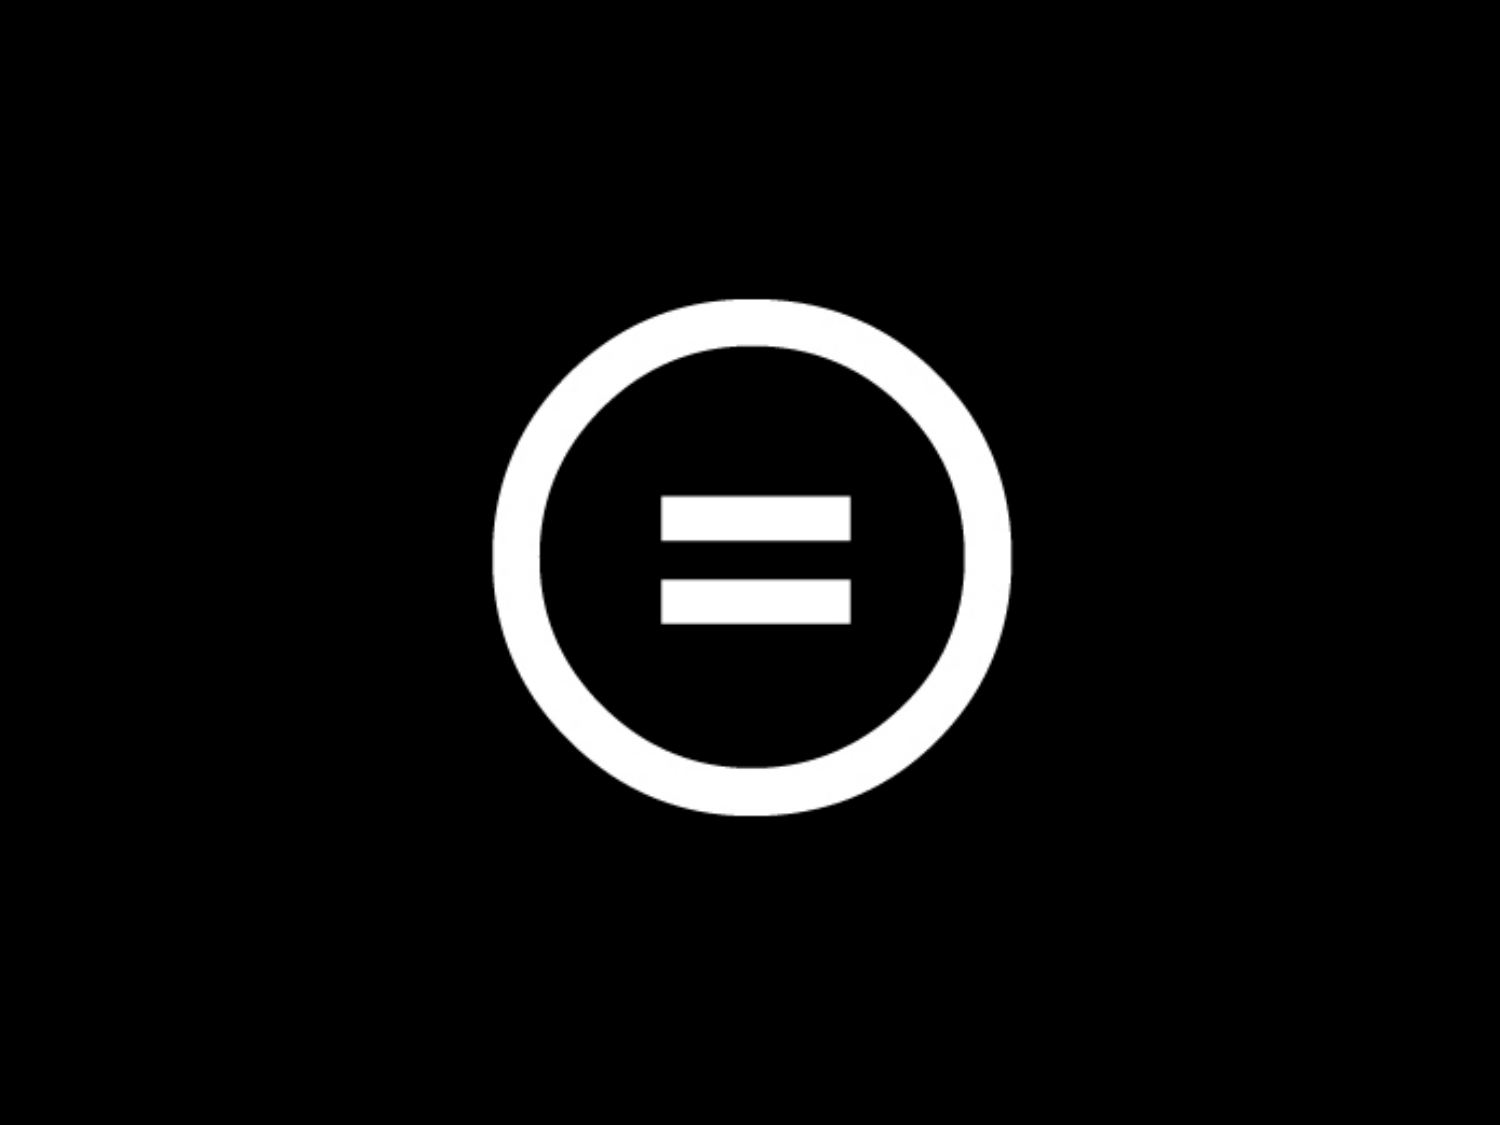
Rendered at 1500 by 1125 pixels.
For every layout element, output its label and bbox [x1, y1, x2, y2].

picture [454, 287, 1046, 838]
